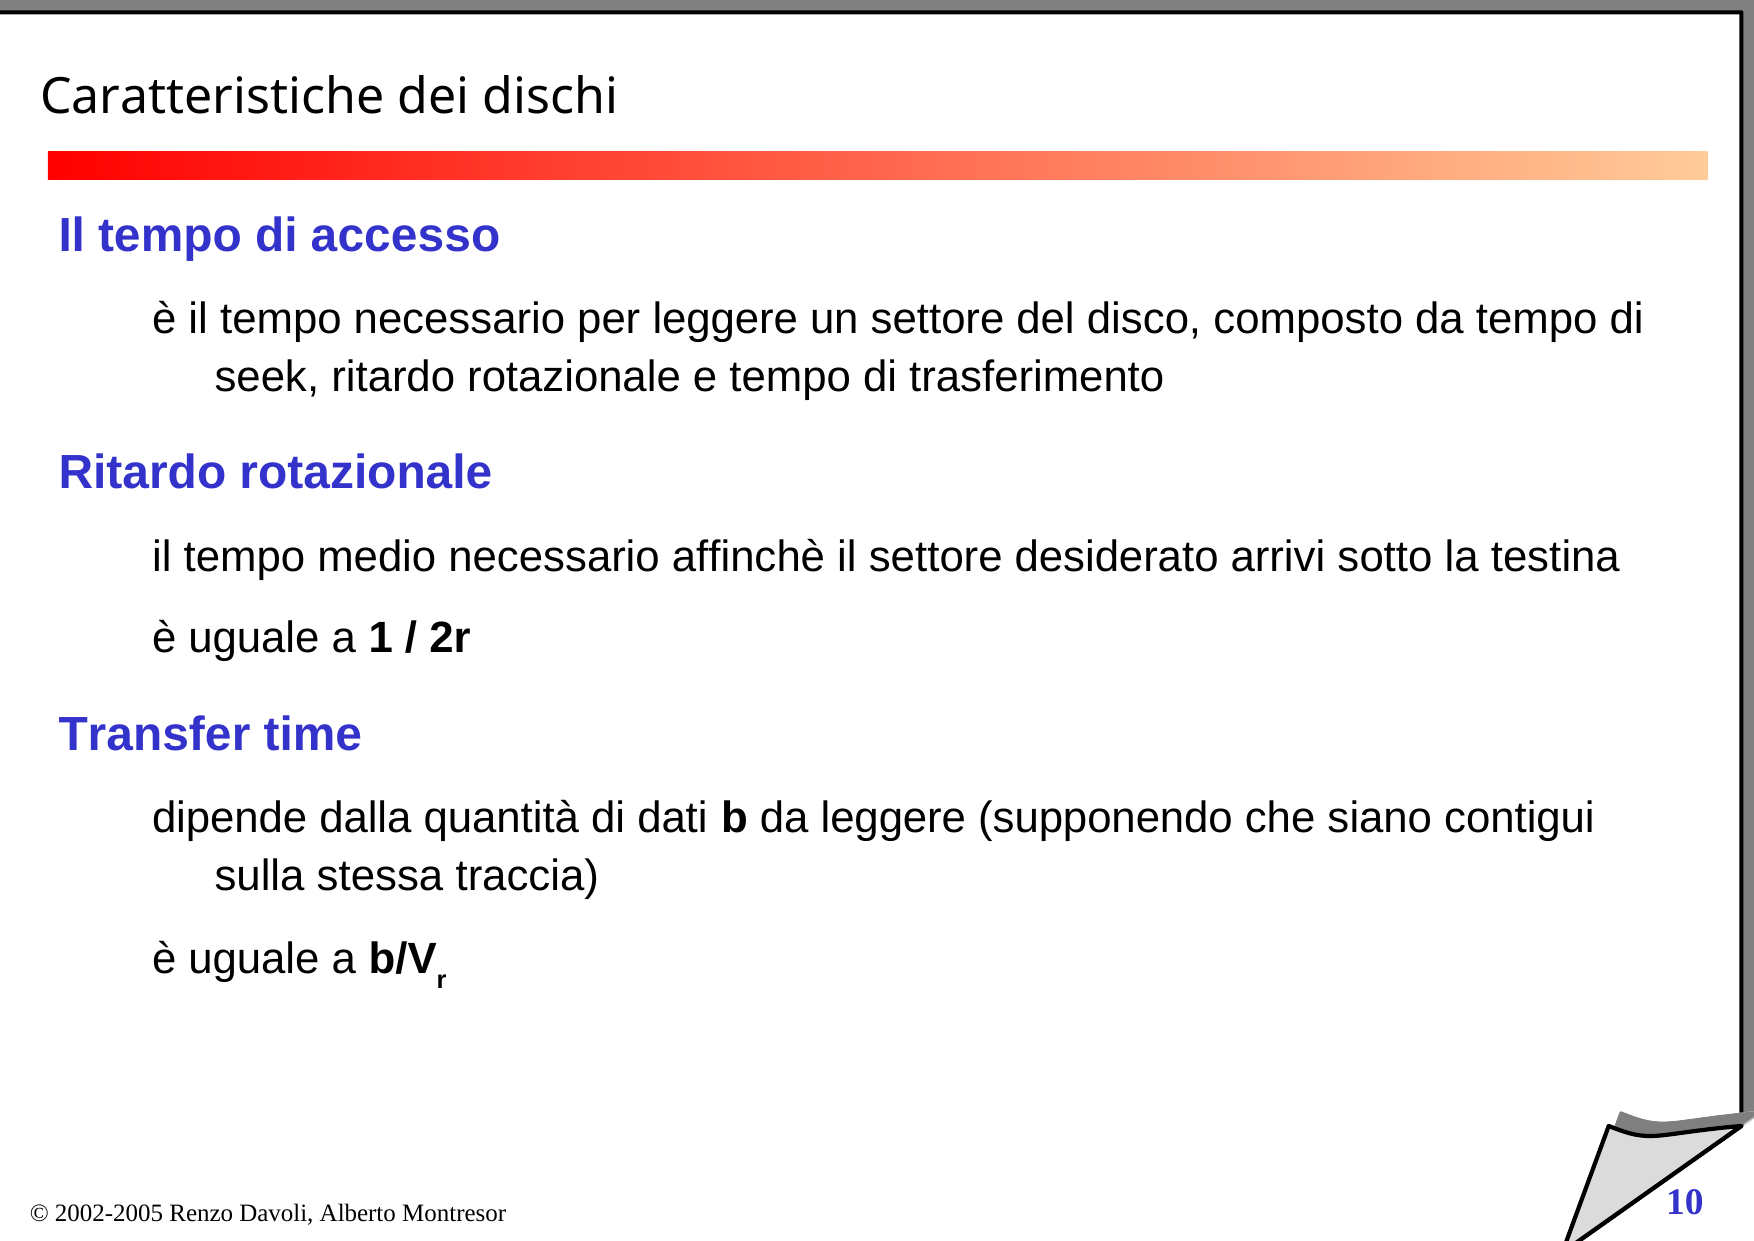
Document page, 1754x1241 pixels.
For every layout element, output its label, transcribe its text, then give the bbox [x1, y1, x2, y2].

list Il tempo di accesso è il tempo necessario per leggere un settore del disco, composto da tempo di seek, ritardo rotazionale e tempo di trasferimento Ritardo rotazionale il tempo medio necessario affinchè il settore desiderato arrivi sotto la testina è uguale a 1 / 2r Transfer time dipende dalla quantità di dati b da leggere (supponendo che siano contigui sulla stessa traccia) è uguale a b/Vr [58, 206, 1696, 1204]
text_box 14 [750, 152, 754, 179]
title Caratteristiche dei dischi [40, 49, 1714, 144]
